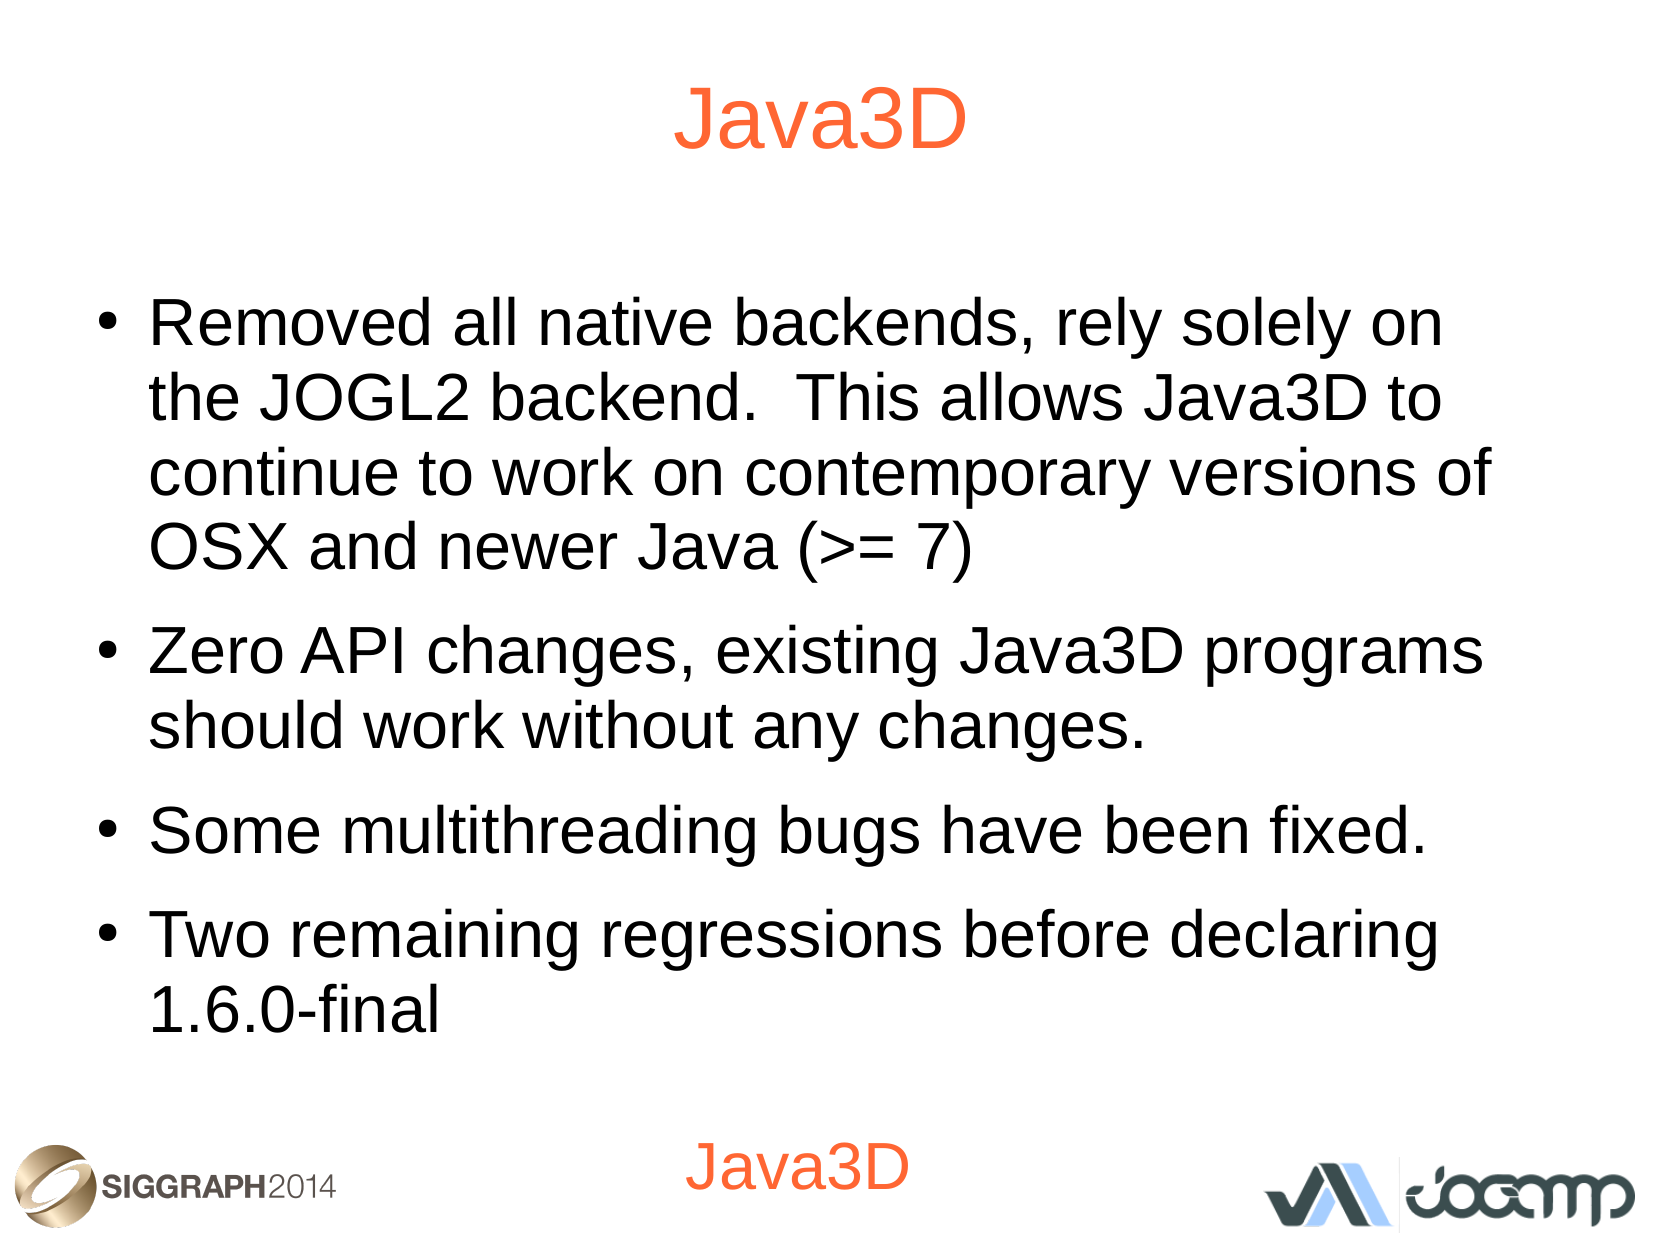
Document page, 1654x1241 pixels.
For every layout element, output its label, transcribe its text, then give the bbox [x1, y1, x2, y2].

picture [1262, 1157, 1635, 1233]
picture [7, 1133, 343, 1239]
title Java3D [68, 49, 1576, 188]
list Removed all native backends, rely solely on the JOGL2 backend. This allows Java3D to continue to work on contemporary versions of OSX and newer Java (>= 7) Zero API changes, existing Java3D programs should work without any changes. Some multithreading bugs have been fixed. Two remaining regressions before declaring 1.6.0-final [78, 285, 1543, 1111]
text_box Java3D [653, 1117, 946, 1216]
